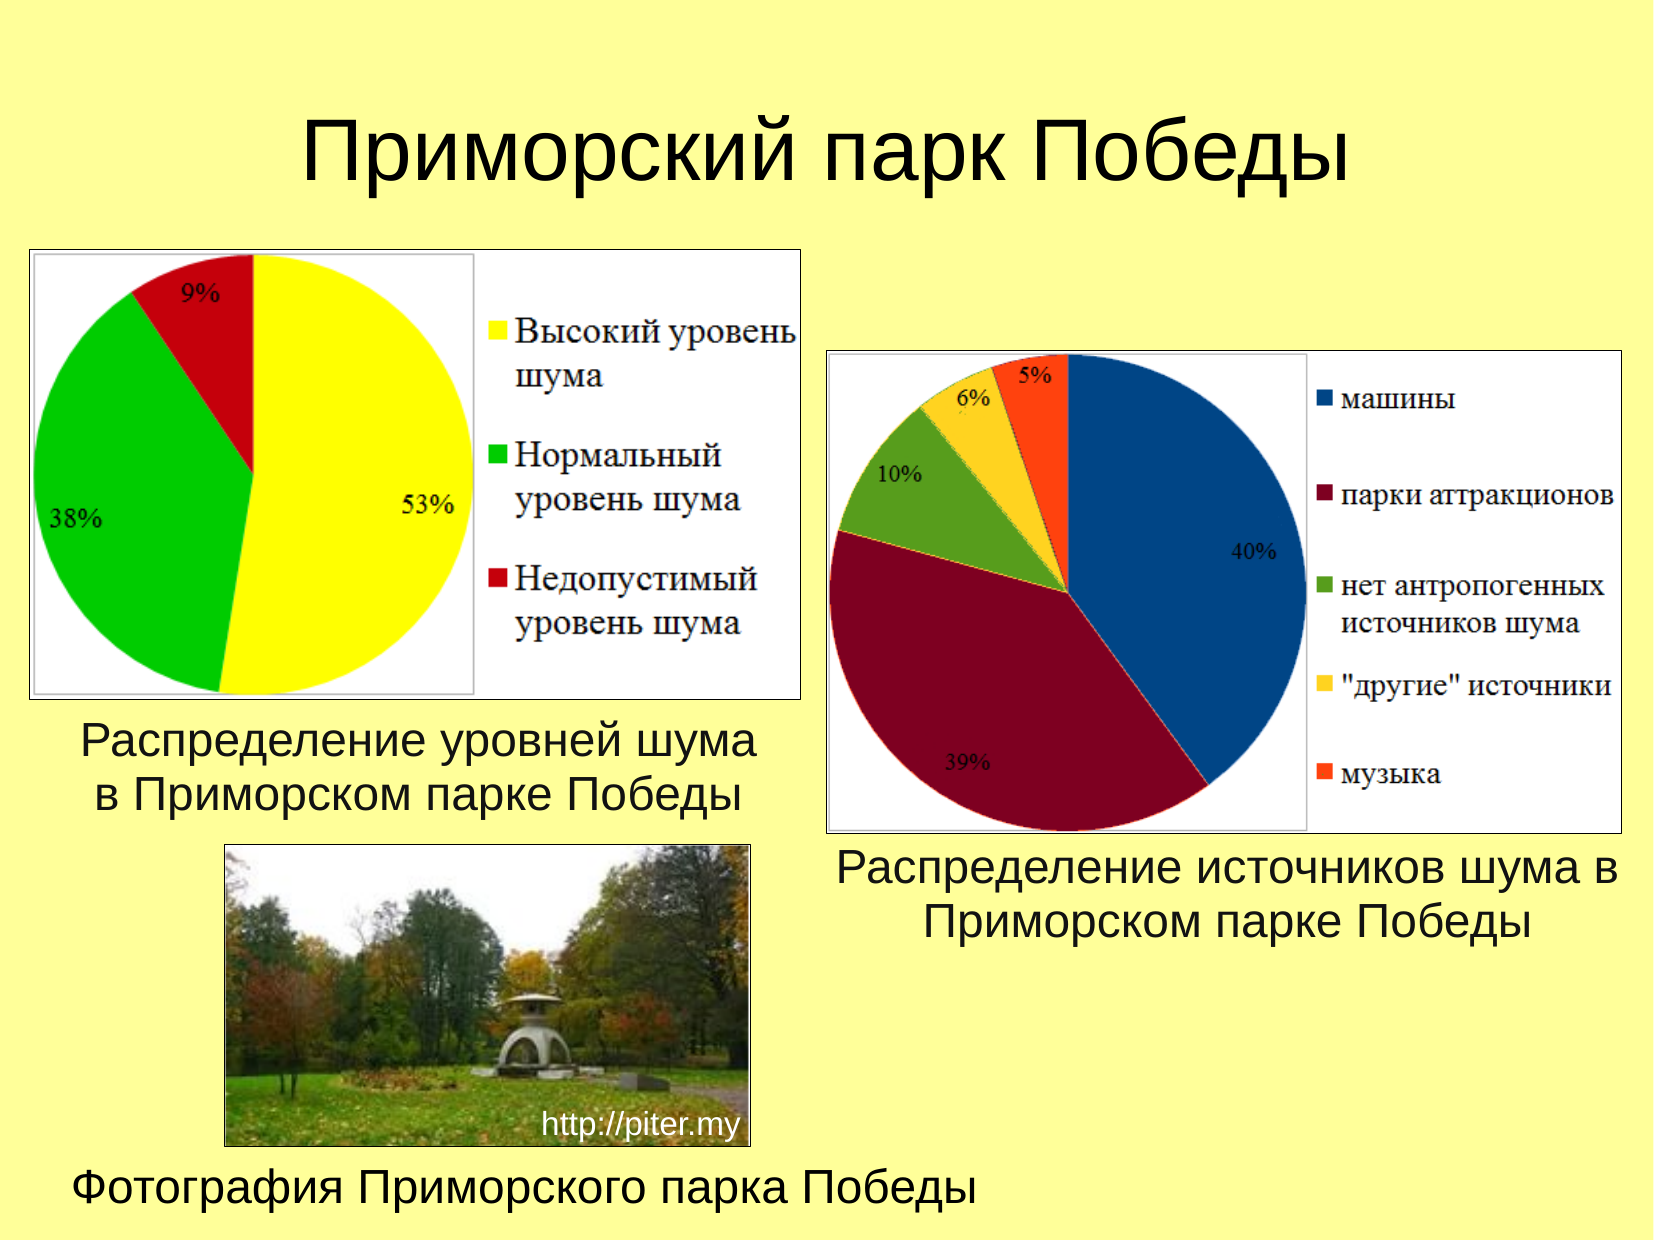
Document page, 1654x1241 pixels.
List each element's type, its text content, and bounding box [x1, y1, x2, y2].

title Приморский парк Победы [82, 47, 1571, 252]
text_box Распределение источников шума в Приморском парке Победы [820, 832, 1654, 963]
text_box Распределение уровней шума в Приморском парке Победы [64, 705, 774, 834]
picture [826, 351, 1621, 834]
text_box http://piter.my [526, 1098, 792, 1156]
picture [29, 249, 800, 700]
text_box Фотография Приморского парка Победы [55, 1152, 994, 1224]
picture [224, 844, 751, 1147]
